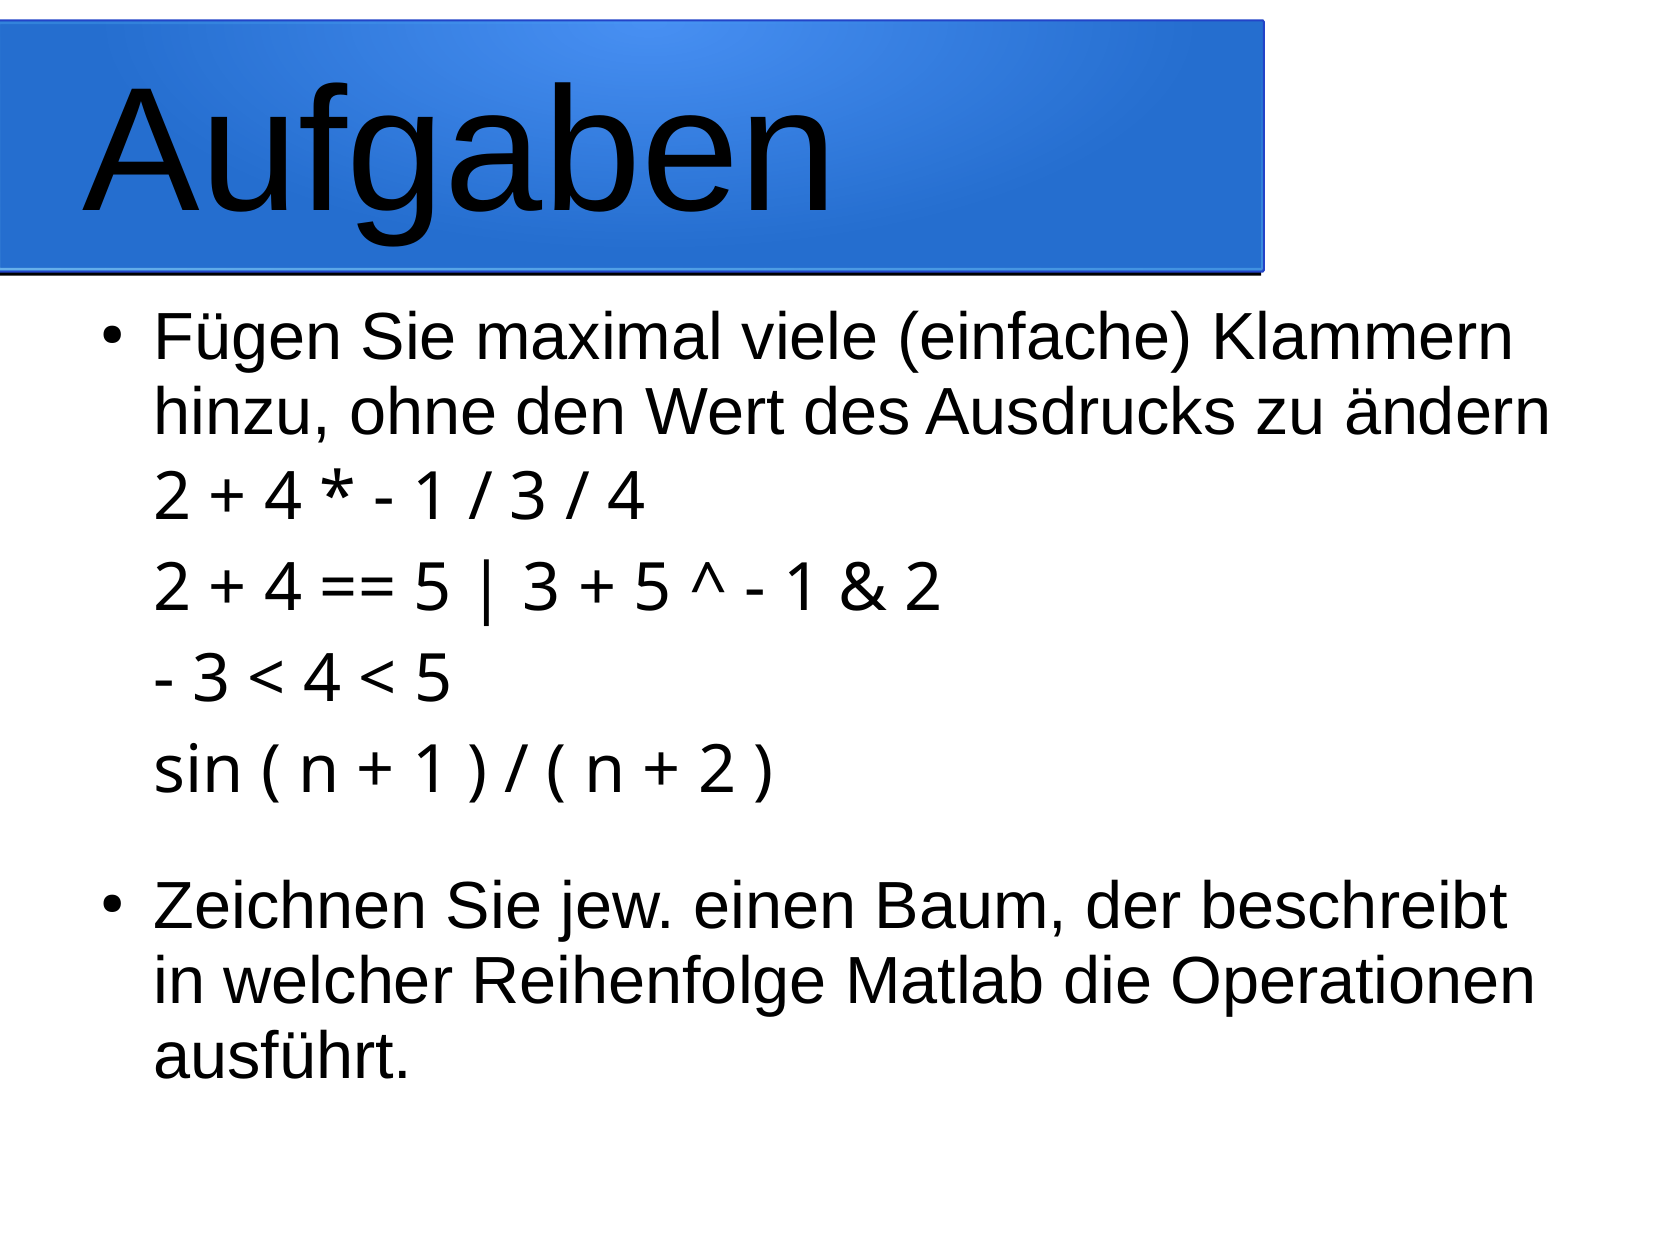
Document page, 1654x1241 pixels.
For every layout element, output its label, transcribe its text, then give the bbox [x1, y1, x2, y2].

title Aufgaben [82, 47, 1235, 252]
list Fügen Sie maximal viele (einfache) Klammern hinzu, ohne den Wert des Ausdrucks zu ändern 2 + 4 * - 1 / 3 / 4 2 + 4 == 5 | 3 + 5 ^ - 1 & 2 - 3 < 4 < 5 sin ( n + 1 ) / ( n + 2 ) Zeichnen Sie jew. einen Baum, der beschreibt in welcher Reihenfolge Matlab die Operationen ausführt. [82, 299, 1571, 1186]
